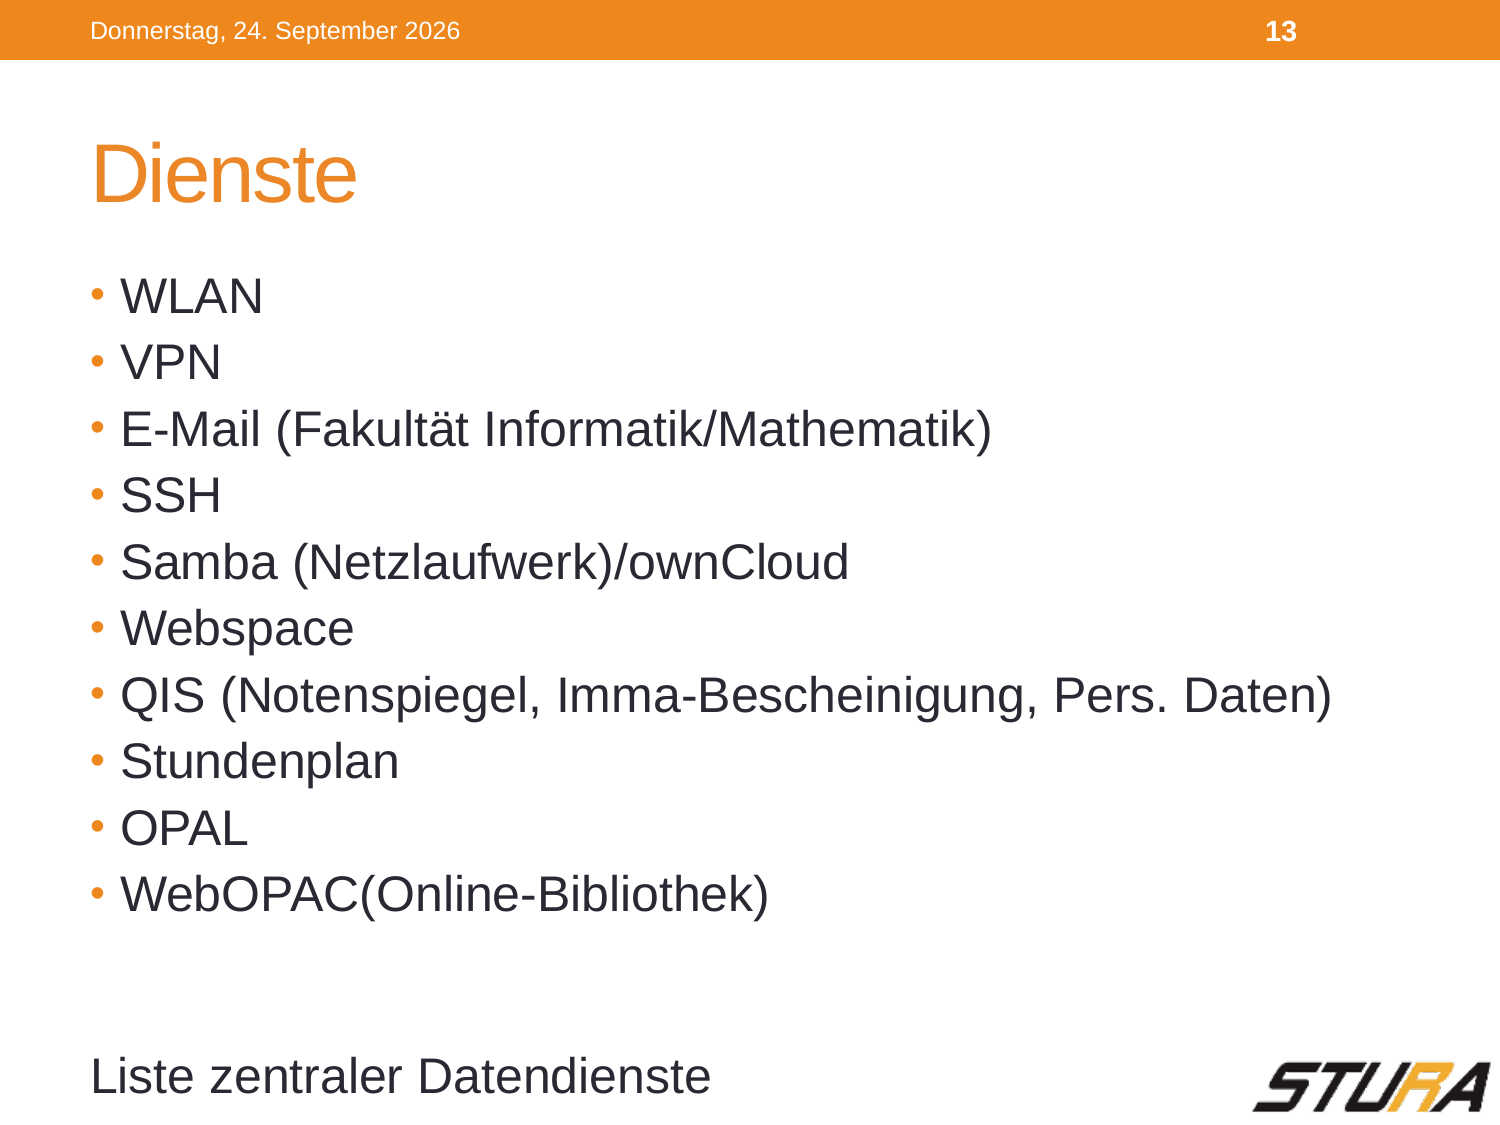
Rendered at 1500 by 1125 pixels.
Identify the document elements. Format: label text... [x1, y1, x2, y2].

text_box Liste zentraler Datendienste [75, 1036, 732, 1125]
text_box ‹Nr.› [1250, 3, 1426, 57]
list WLAN VPN E-Mail (Fakultät Informatik/Mathematik) SSH Samba (Netzlaufwerk)/ownCloud Webspace QIS (Notenspiegel, Imma-Bescheinigung, Pers. Daten) Stundenplan OPAL WebOPAC (Online-Bibliothek) [75, 262, 1426, 978]
title Dienste [75, 87, 1426, 251]
text_box Mittwoch, 21. September 16 [75, 3, 550, 57]
